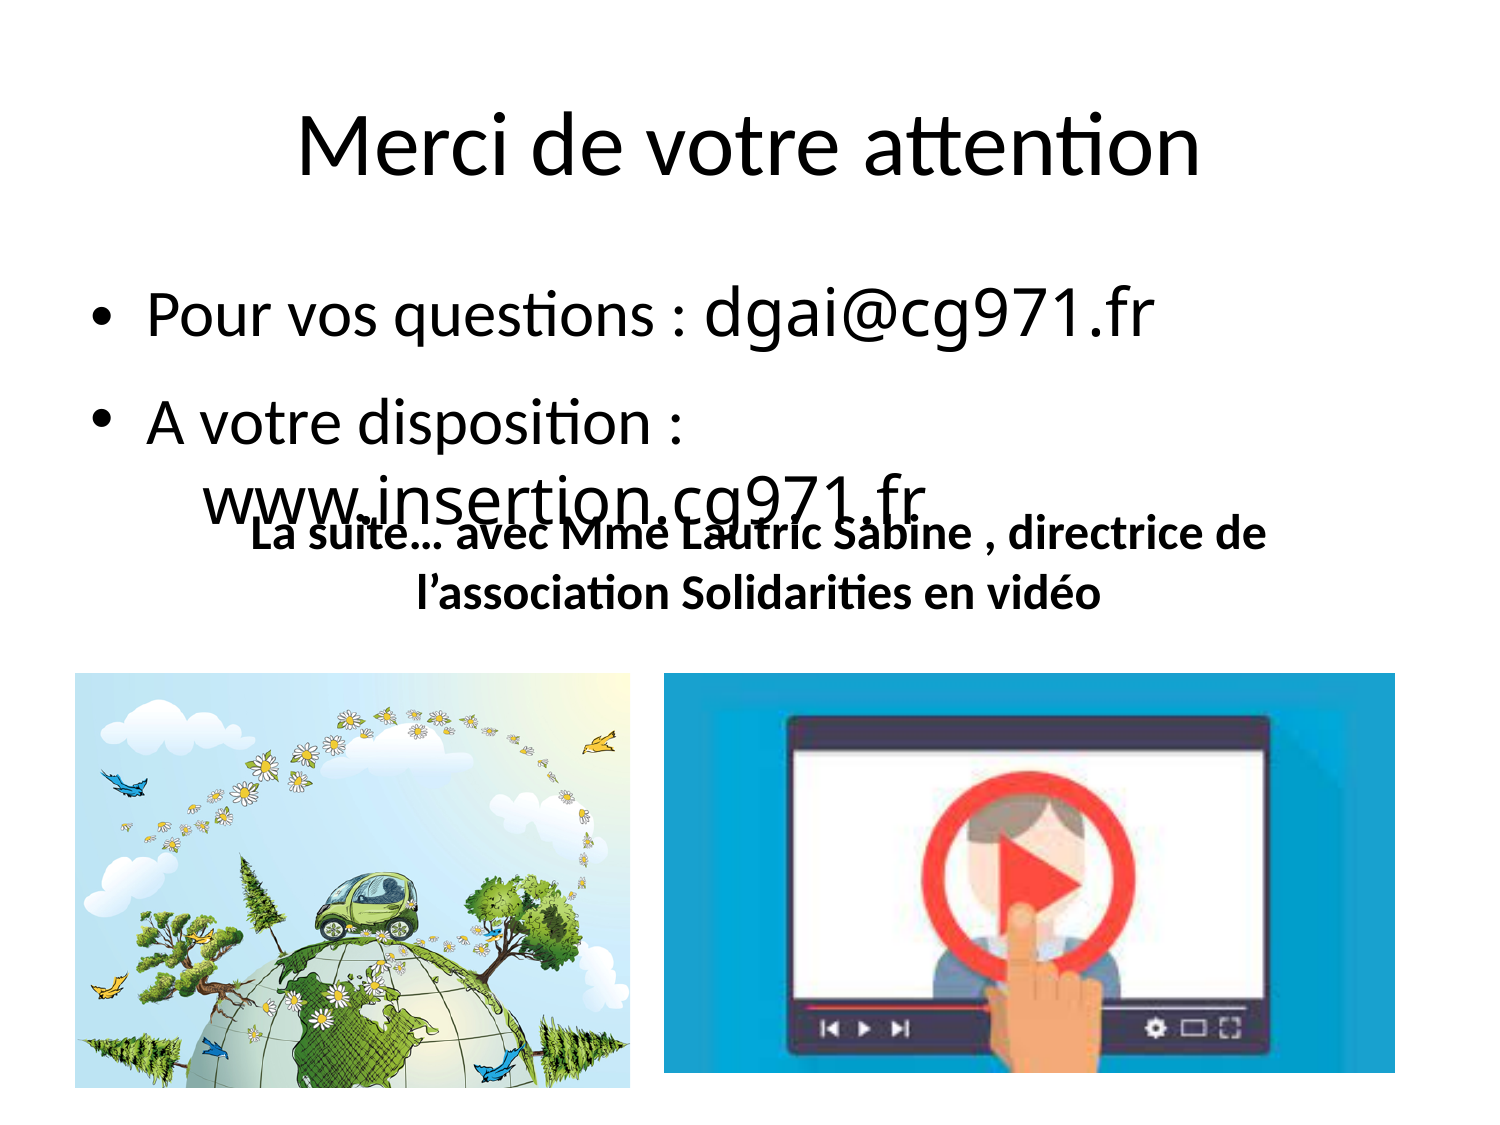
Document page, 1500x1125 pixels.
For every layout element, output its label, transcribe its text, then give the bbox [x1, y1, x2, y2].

chart [664, 673, 1396, 1073]
chart [75, 673, 631, 1088]
text_box La suite… avec Mme Lautric Sabine , directrice de l’association Solidarities en vidéo [111, 491, 1407, 628]
list Pour vos questions : dgai@cg971.fr A votre disposition : www.insertion.cg971.fr [75, 262, 1426, 1005]
title Merci de votre attention [75, 45, 1426, 233]
